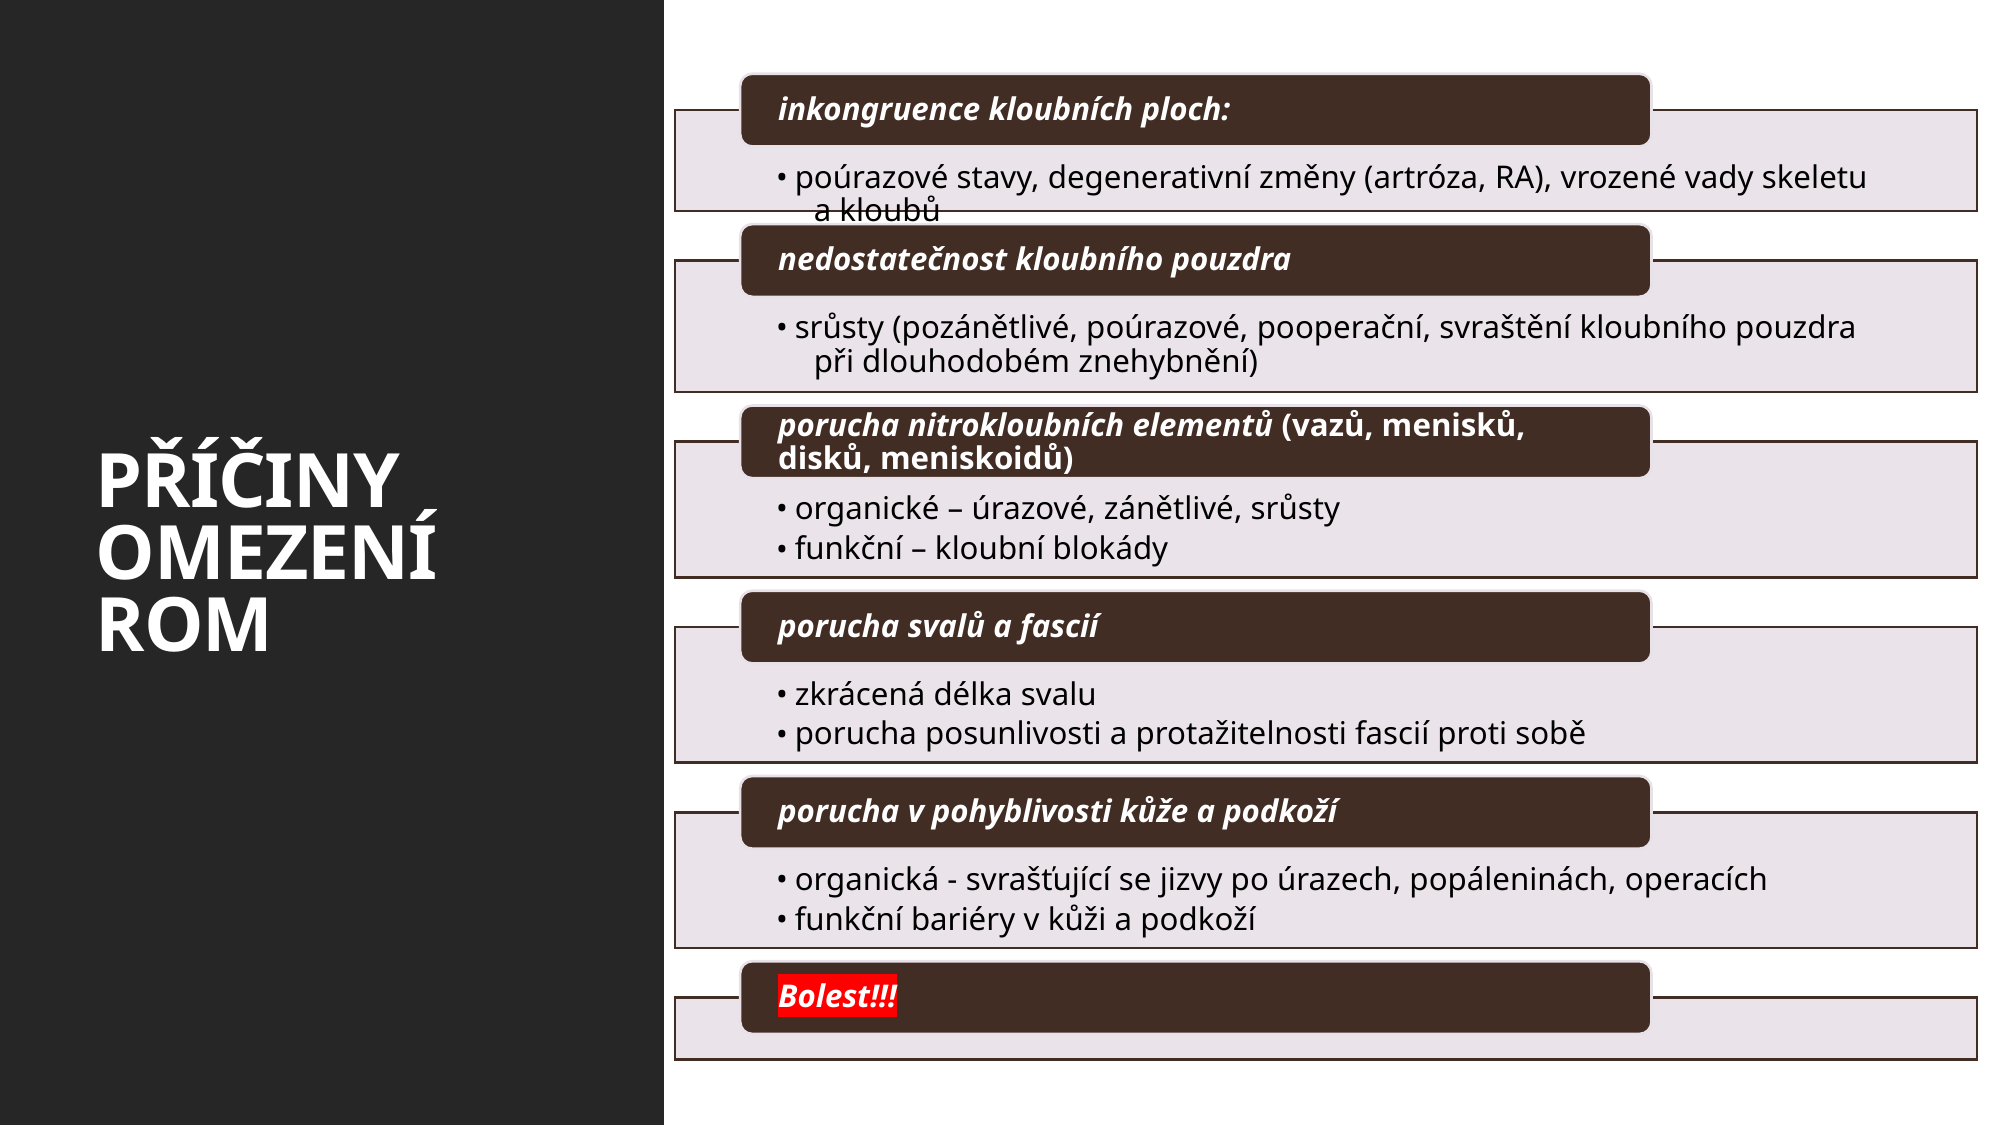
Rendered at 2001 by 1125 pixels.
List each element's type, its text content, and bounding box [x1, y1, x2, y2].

text_box srůsty (pozánětlivé, poúrazové, pooperační, svraštění kloubního pouzdra při dlouhodobém znehybnění) [675, 260, 1977, 393]
text_box poúrazové stavy, degenerativní změny (artróza, RA), vrozené vady skeletu a kloubů [675, 110, 1977, 211]
text_box zkrácená délka svalu porucha posunlivosti a protažitelnosti fascií proti sobě [675, 626, 1977, 763]
text_box organická - svrašťující se jizvy po úrazech, popáleninách, operacích funkční bariéry v kůži a podkoží [675, 812, 1977, 948]
text_box porucha v pohyblivosti kůže a podkoží [740, 775, 1652, 849]
text_box porucha nitrokloubních elementů (vazů, menisků, disků, meniskoidů) [740, 405, 1652, 479]
text_box Bolest!!! [740, 961, 1652, 1034]
text_box [0, 0, 2000, 1125]
title PŘÍČINY OMEZENÍ ROM [80, 84, 587, 1032]
text_box porucha svalů a fascií [740, 590, 1652, 664]
text_box inkongruence kloubních ploch: [740, 73, 1652, 147]
text_box organické – úrazové, zánětlivé, srůsty funkční – kloubní blokády [675, 441, 1977, 578]
text_box nedostatečnost kloubního pouzdra [740, 224, 1652, 297]
